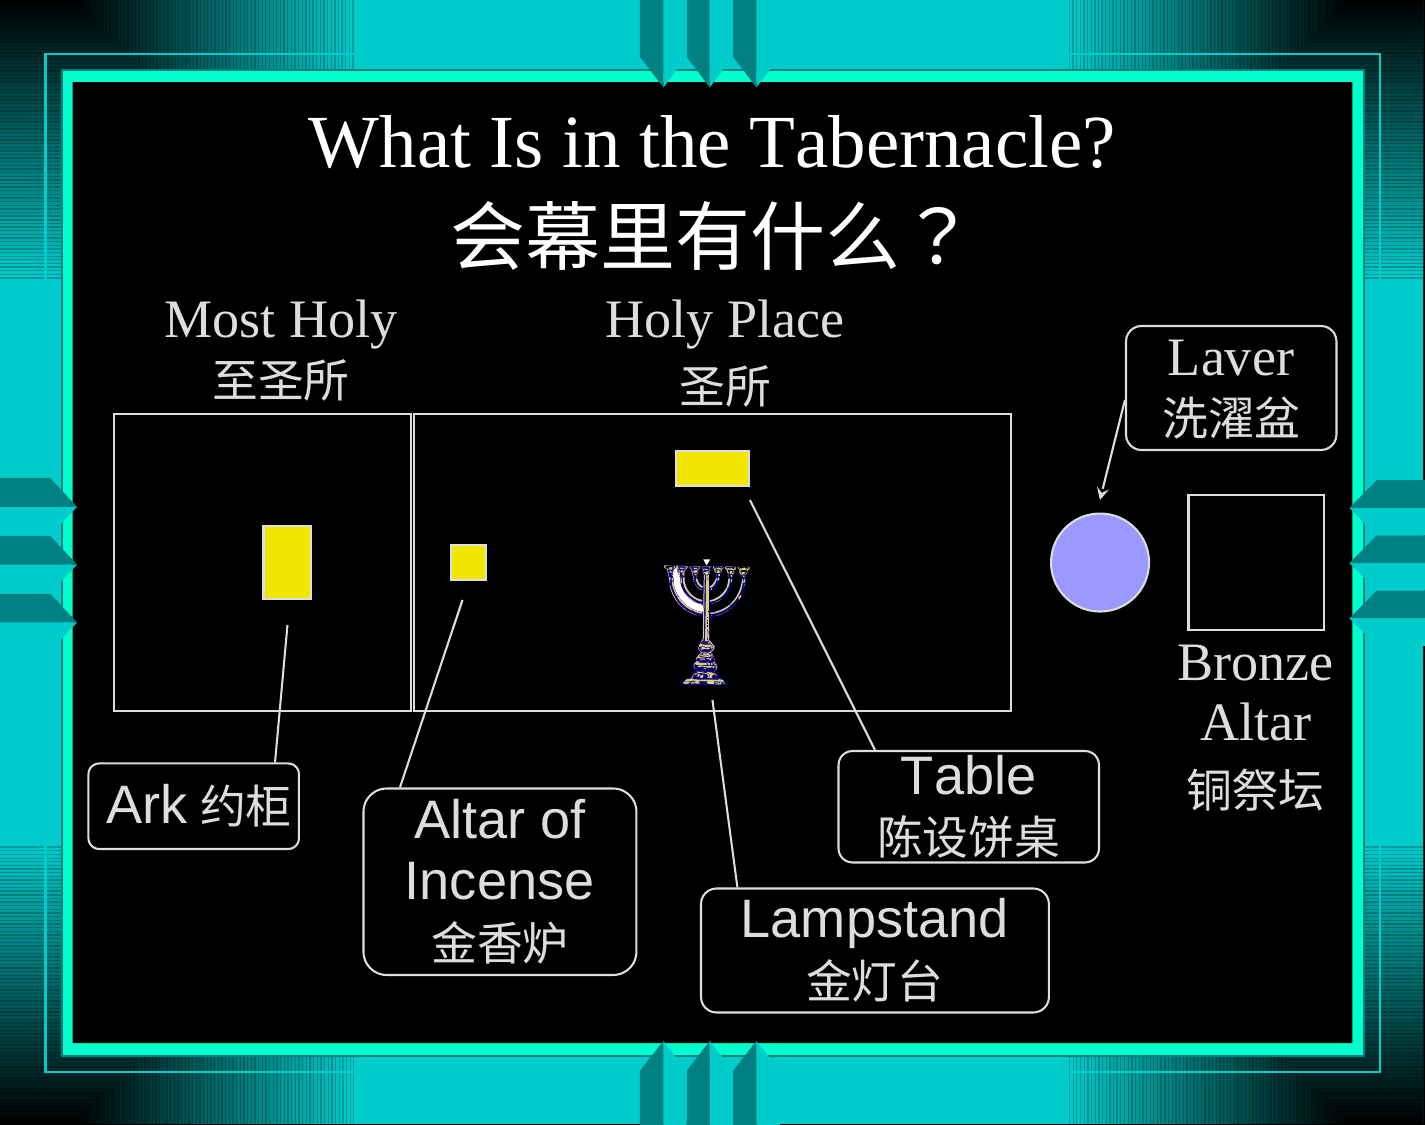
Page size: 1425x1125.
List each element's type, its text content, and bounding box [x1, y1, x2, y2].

text_box [263, 526, 312, 599]
text_box Ark约柜 [88, 763, 299, 849]
picture [663, 559, 751, 686]
text_box Bronze Altar 铜祭坛 [1149, 624, 1362, 829]
text_box Laver 洗濯盆 [1126, 325, 1337, 451]
text_box [451, 544, 487, 581]
text_box Holy Place 圣所 [537, 281, 913, 426]
text_box Table 陈设饼桌 [838, 751, 1100, 863]
text_box Altar of Incense 金香炉 [363, 788, 637, 976]
text_box [676, 451, 749, 487]
text_box Most Holy 至圣所 [99, 281, 463, 416]
title What Is in the Tabernacle? 会幕里有什么？ [106, 99, 1319, 288]
text_box Lampstand 金灯台 [700, 888, 1049, 1013]
text_box [1051, 513, 1150, 612]
